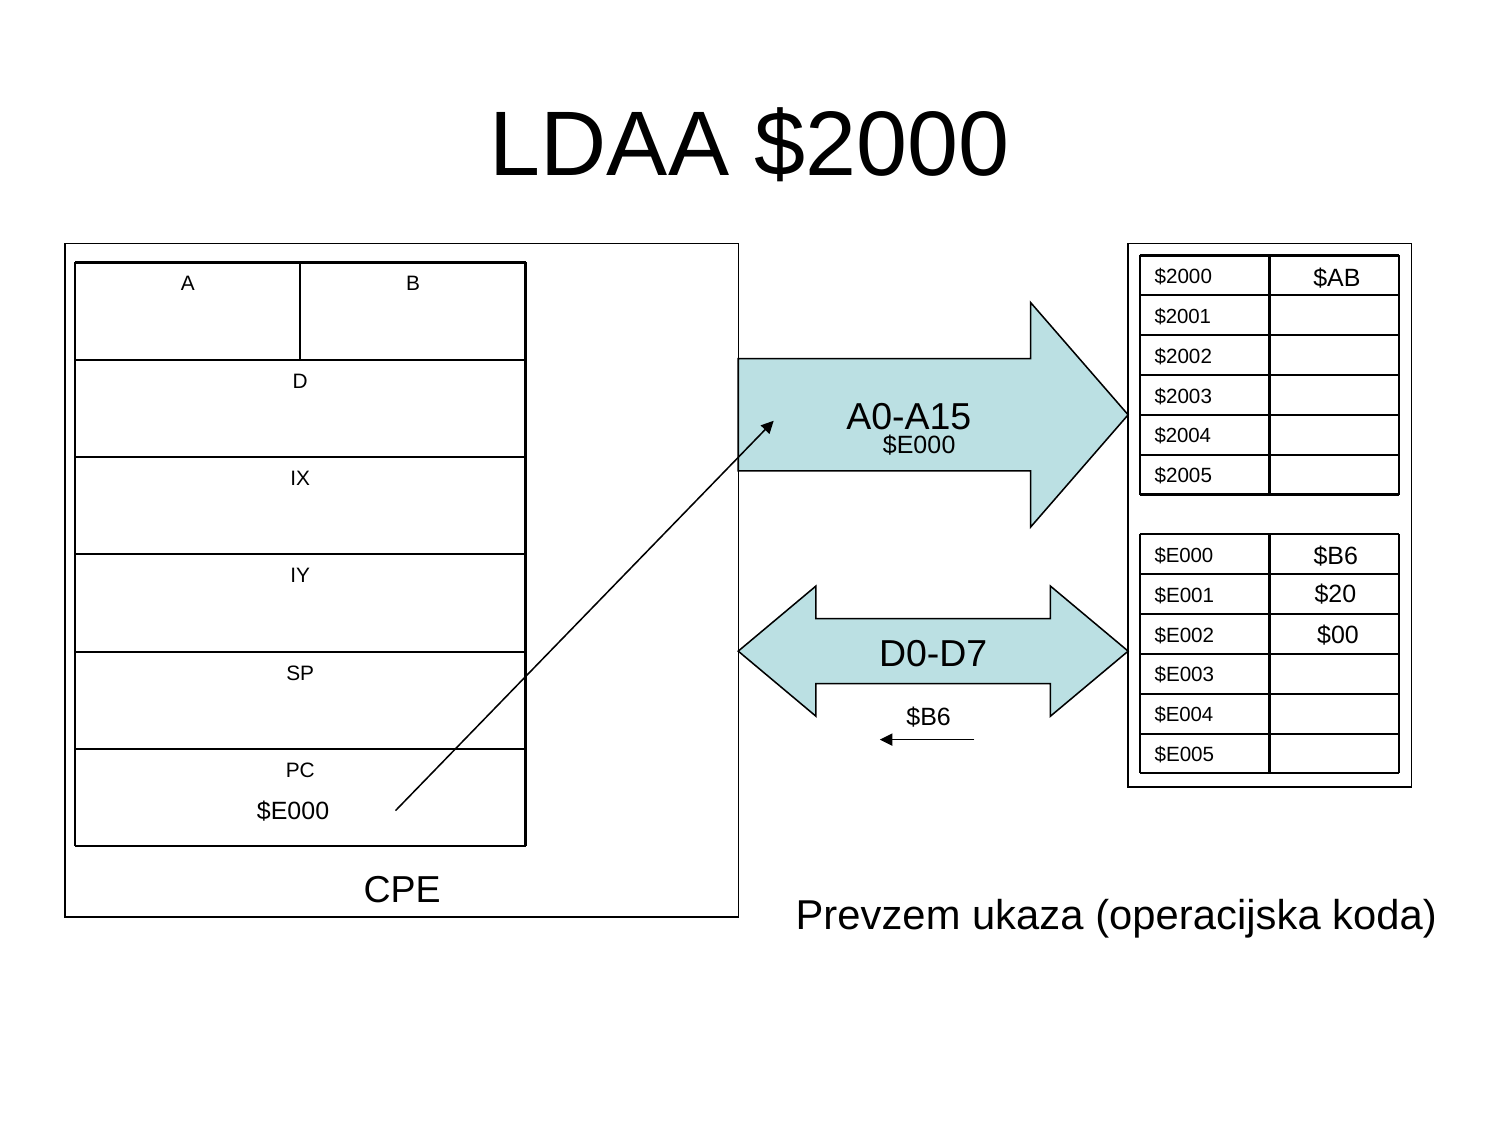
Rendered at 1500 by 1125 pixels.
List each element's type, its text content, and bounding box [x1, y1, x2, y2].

text_box $E004 [1141, 695, 1268, 733]
text_box $E000 [868, 420, 971, 467]
text_box SP [459, 681, 524, 748]
text_box $2001 [1141, 296, 1268, 334]
text_box $E000 [1141, 535, 1268, 573]
text_box $20 [1299, 570, 1372, 616]
text_box $00 [1302, 610, 1374, 657]
text_box $B6 [891, 692, 967, 738]
text_box SP [76, 653, 524, 748]
text_box $E002 [1141, 615, 1268, 653]
text_box $2003 [1141, 376, 1268, 414]
text_box $B6 [1298, 531, 1374, 578]
text_box $2000 [1141, 257, 1268, 294]
text_box $2004 [1141, 416, 1268, 454]
text_box IY [76, 555, 524, 651]
text_box A [76, 264, 299, 359]
text_box D0-D7 [738, 586, 1129, 717]
text_box IX [76, 458, 524, 553]
text_box $2005 [1141, 456, 1268, 493]
text_box $E001 [1141, 575, 1268, 613]
text_box $E000 [242, 786, 345, 833]
title LDAA $2000 [75, 45, 1426, 233]
text_box Prevzem ukaza (operacijska koda) [780, 880, 1453, 946]
text_box $E005 [1141, 735, 1268, 772]
text_box A0-A15 [738, 302, 1129, 528]
text_box $E003 [1141, 655, 1268, 693]
text_box D [76, 361, 524, 456]
text_box CPE [348, 857, 456, 919]
text_box $AB [1298, 254, 1376, 300]
text_box $2002 [1141, 336, 1268, 374]
text_box PC [76, 750, 524, 845]
text_box B [301, 264, 524, 359]
